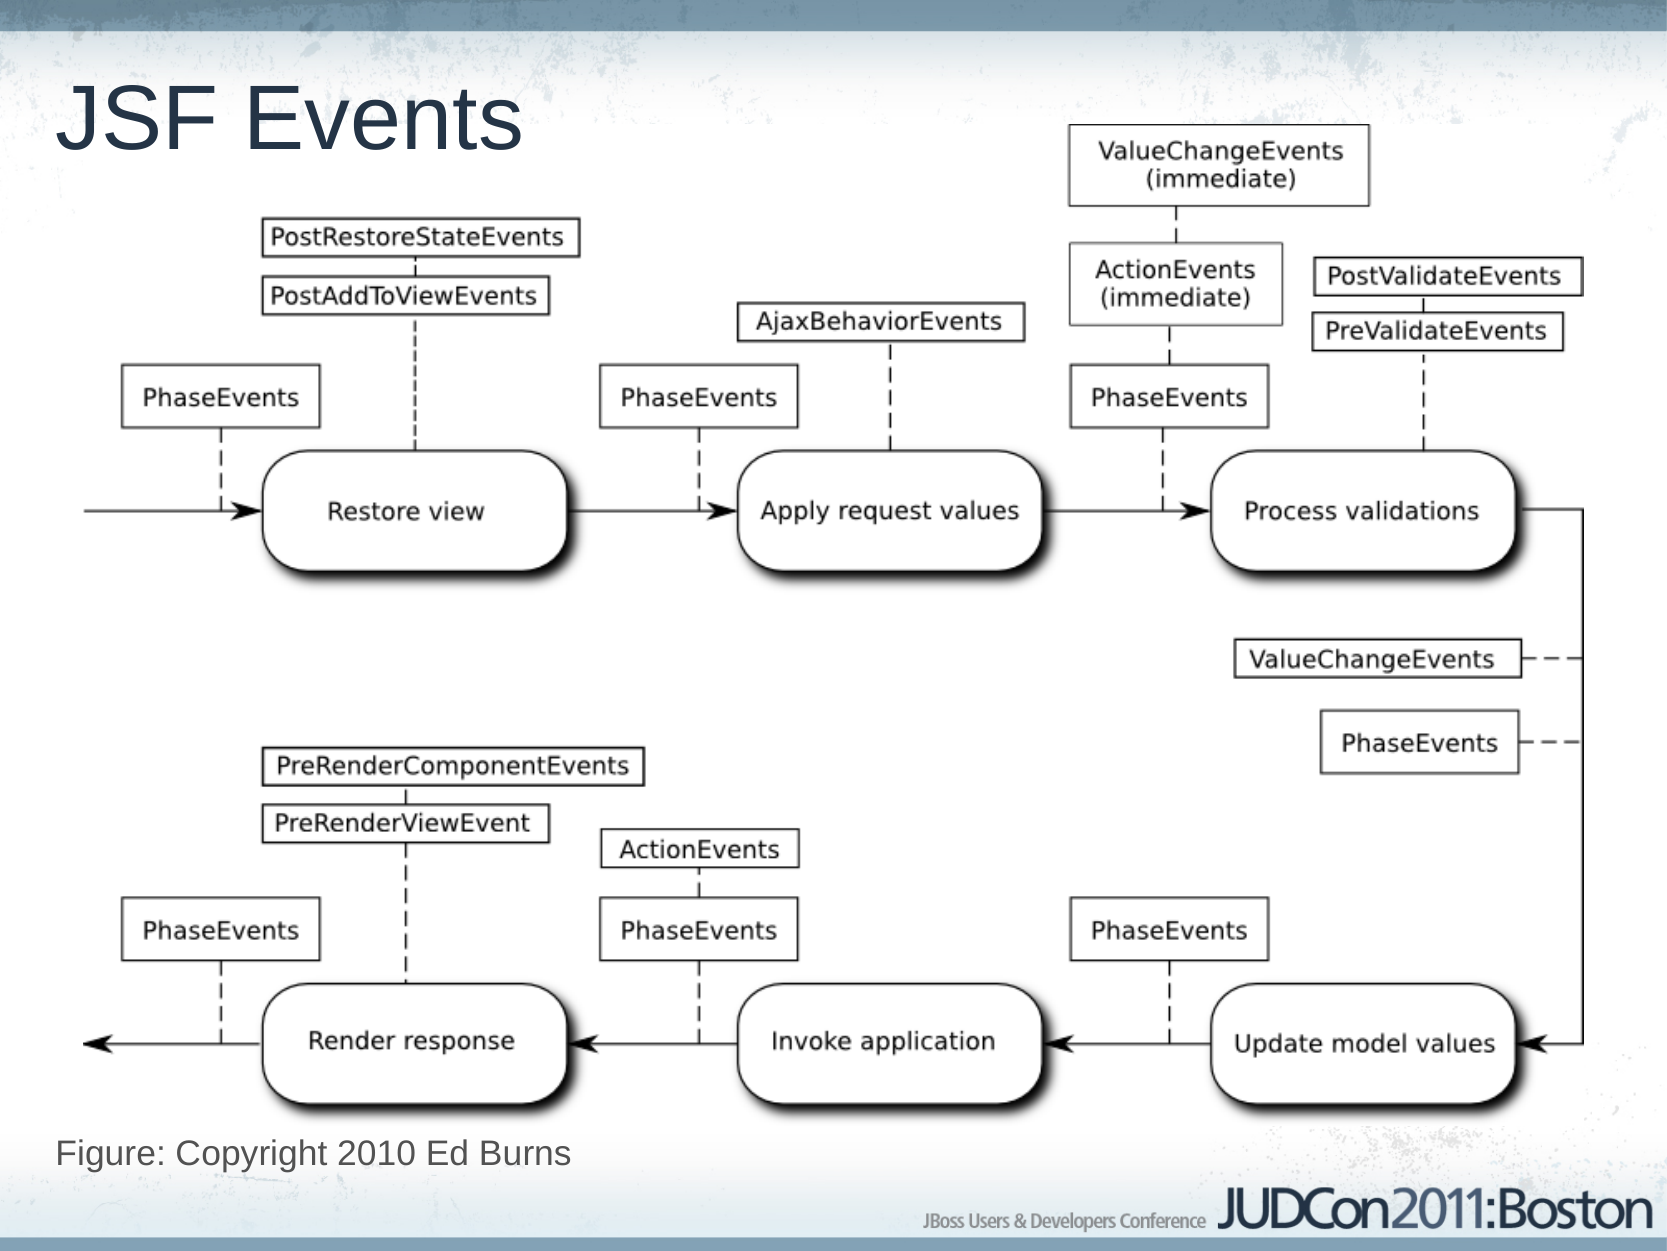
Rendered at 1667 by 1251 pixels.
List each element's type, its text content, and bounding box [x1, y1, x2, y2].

picture [0, 0, 1667, 1251]
text_box Figure: Copyright 2010 Ed Burns [55, 1133, 961, 1174]
title JSF Events [40, 50, 1627, 216]
